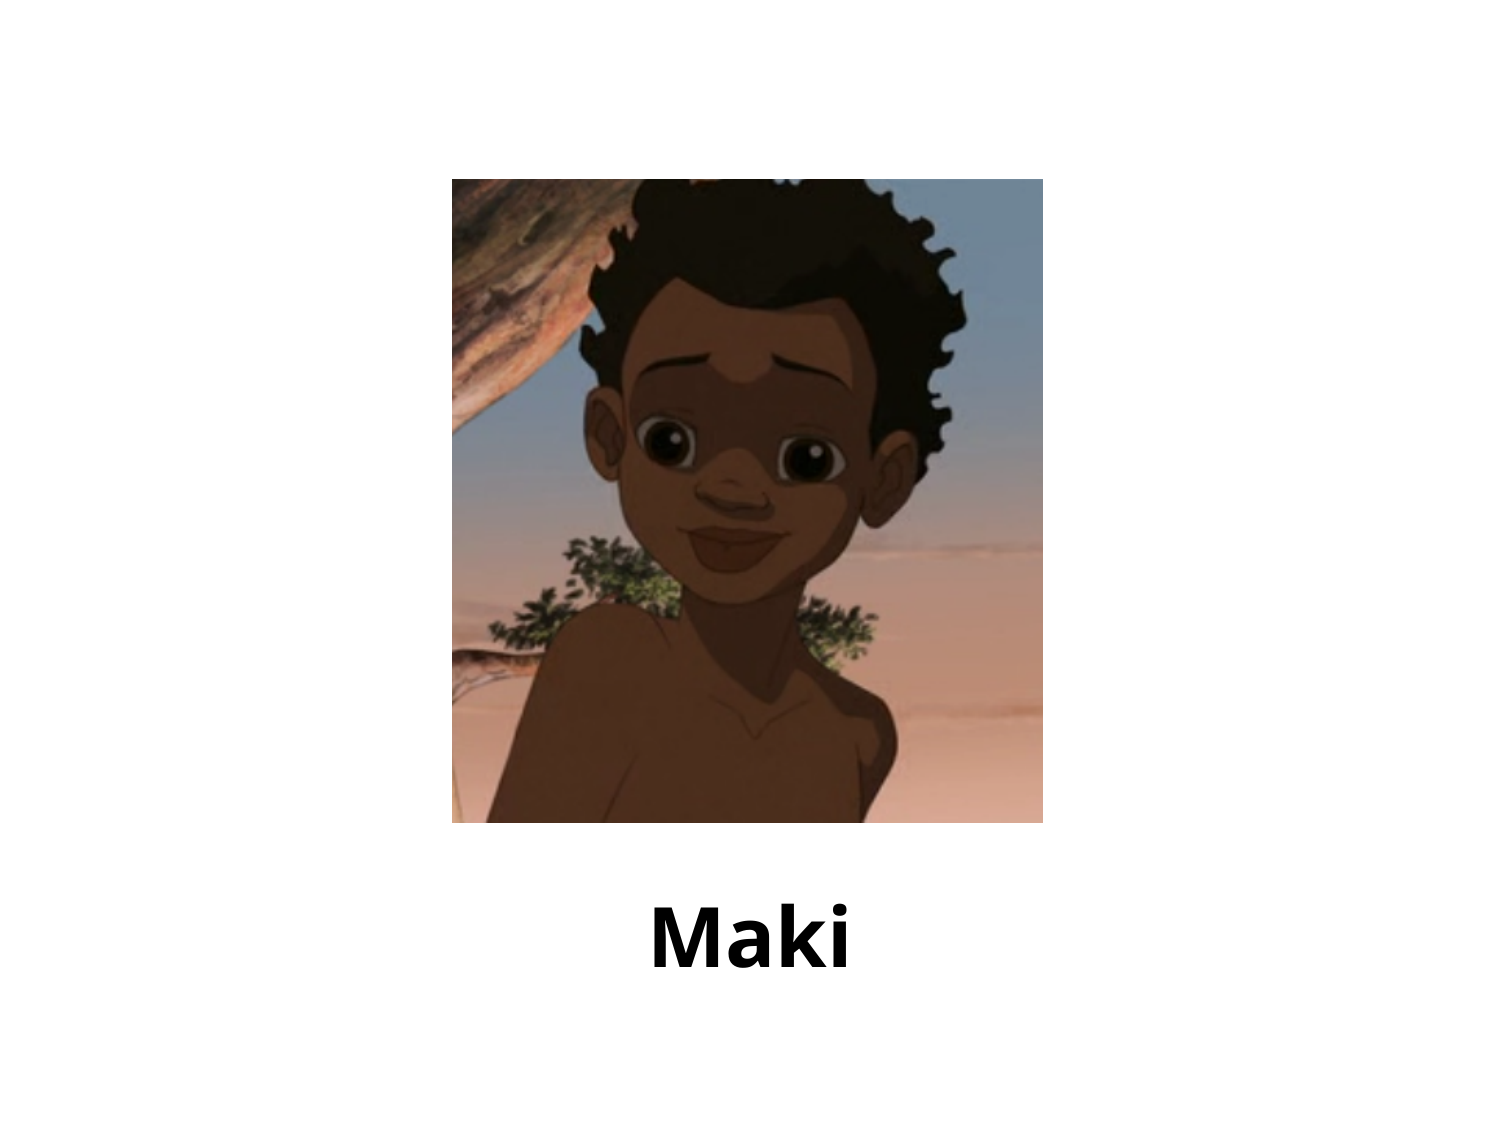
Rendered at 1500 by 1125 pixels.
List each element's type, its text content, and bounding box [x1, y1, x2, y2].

picture [452, 179, 1043, 823]
text_box Maki [0, 876, 1500, 992]
